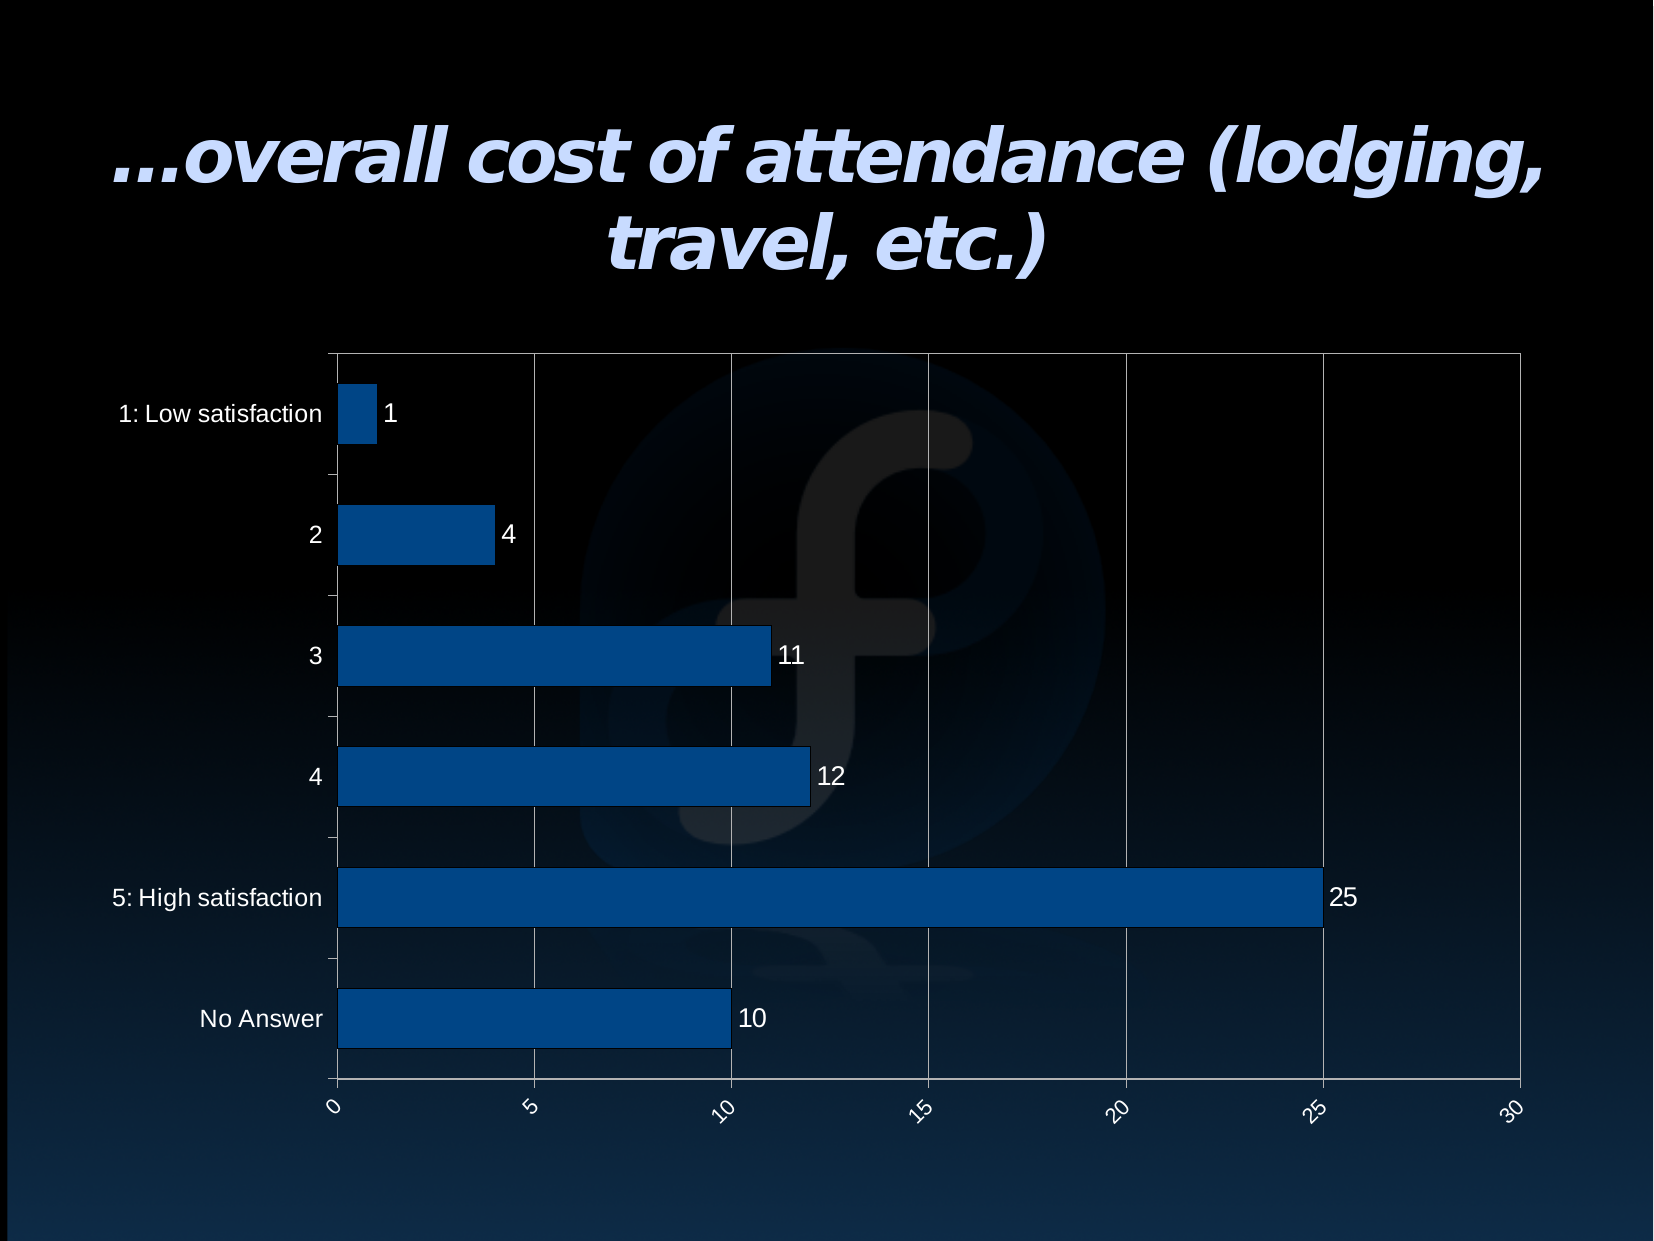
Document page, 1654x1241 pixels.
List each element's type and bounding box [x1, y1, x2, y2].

chart [337, 504, 496, 524]
chart [337, 383, 378, 445]
picture [7, 6, 1654, 1241]
